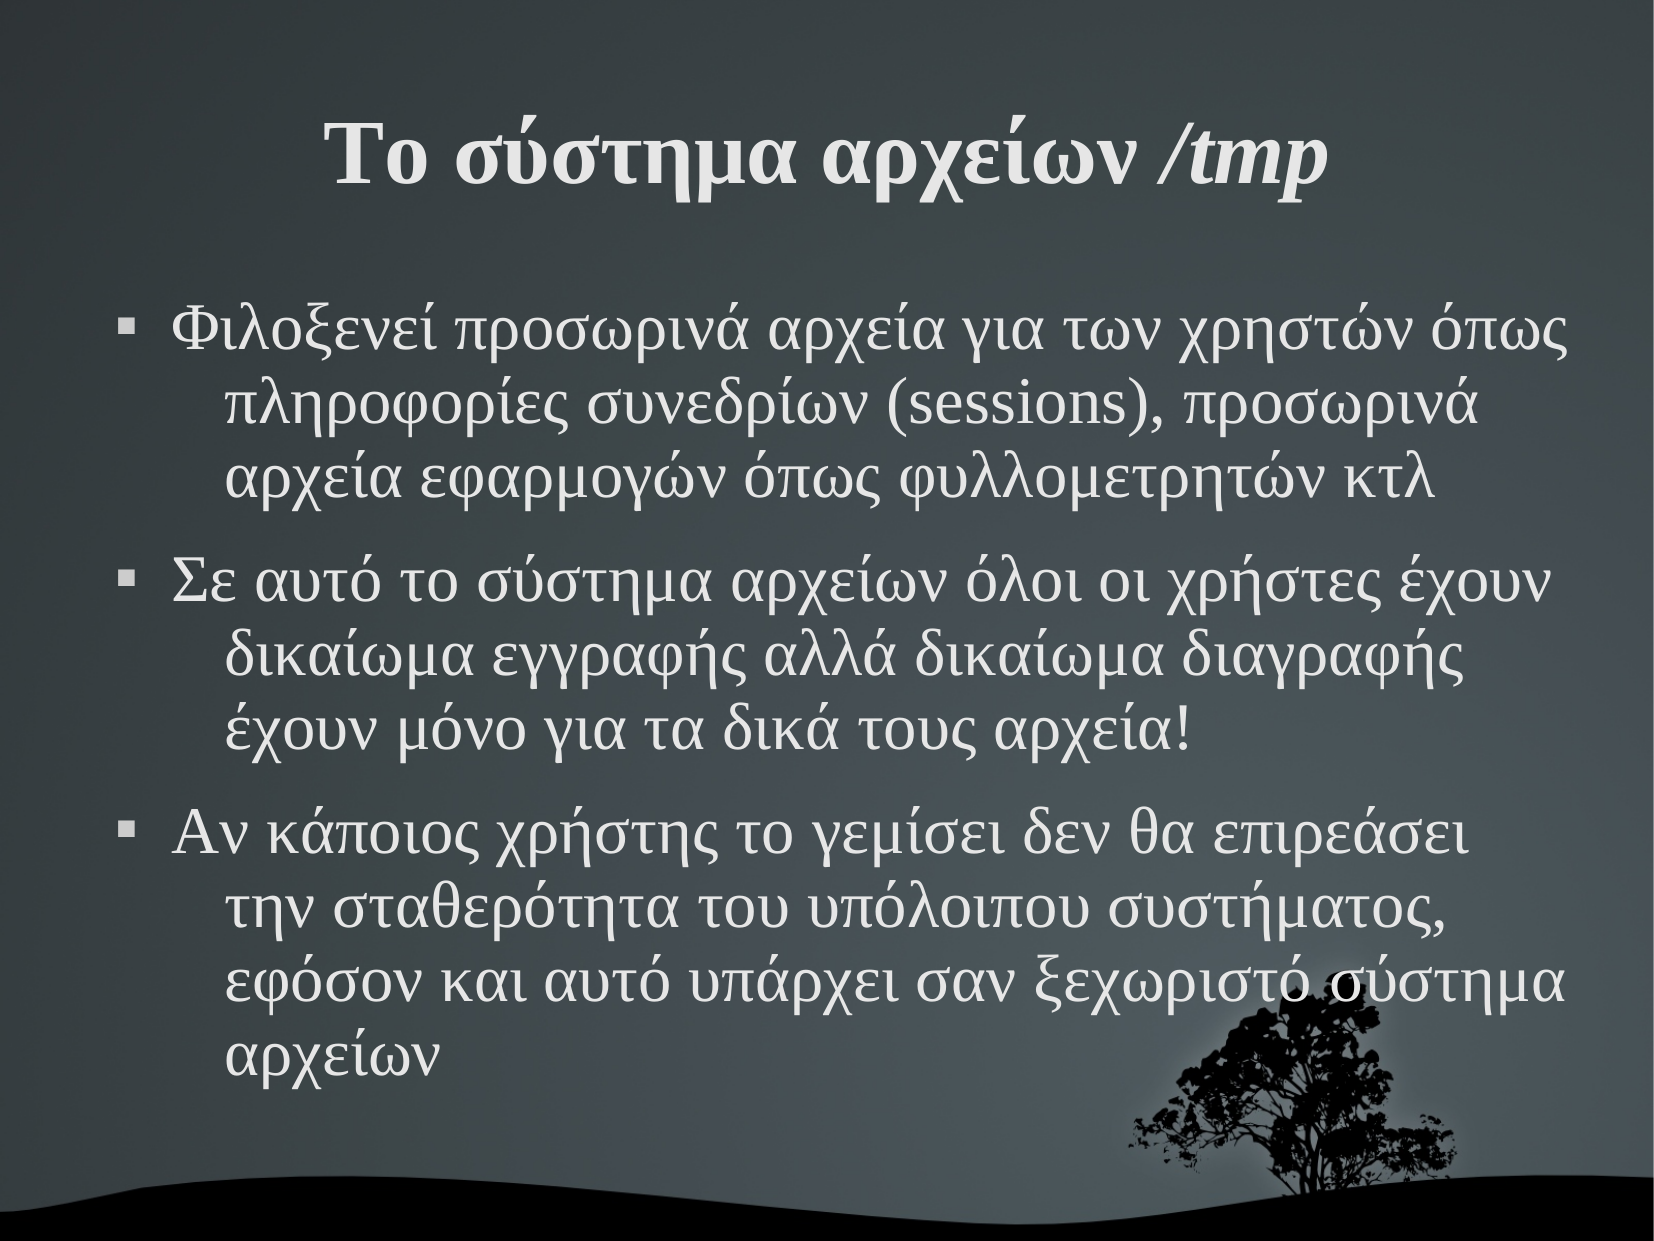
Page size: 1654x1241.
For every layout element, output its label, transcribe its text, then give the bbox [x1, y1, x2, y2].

picture [0, 0, 1654, 1241]
list Φιλοξενεί προσωρινά αρχεία για των χρηστών όπως πληροφορίες συνεδρίων (sessions), προσωρινά αρχεία εφαρμογών όπως φυλλομετρητών κτλ Σε αυτό το σύστημα αρχείων όλοι οι χρήστες έχουν δικαίωμα εγγραφής αλλά δικαίωμα διαγραφής έχουν μόνο για τα δικά τους αρχεία! Αν κάποιος χρήστης το γεμίσει δεν θα επιρεάσει την σταθερότητα του υπόλοιπου συστήματος, εφόσον και αυτό υπάρχει σαν ξεχωριστό σύστημα αρχείων [82, 290, 1571, 1158]
title Το σύστημα αρχείων /tmp [82, 49, 1572, 257]
